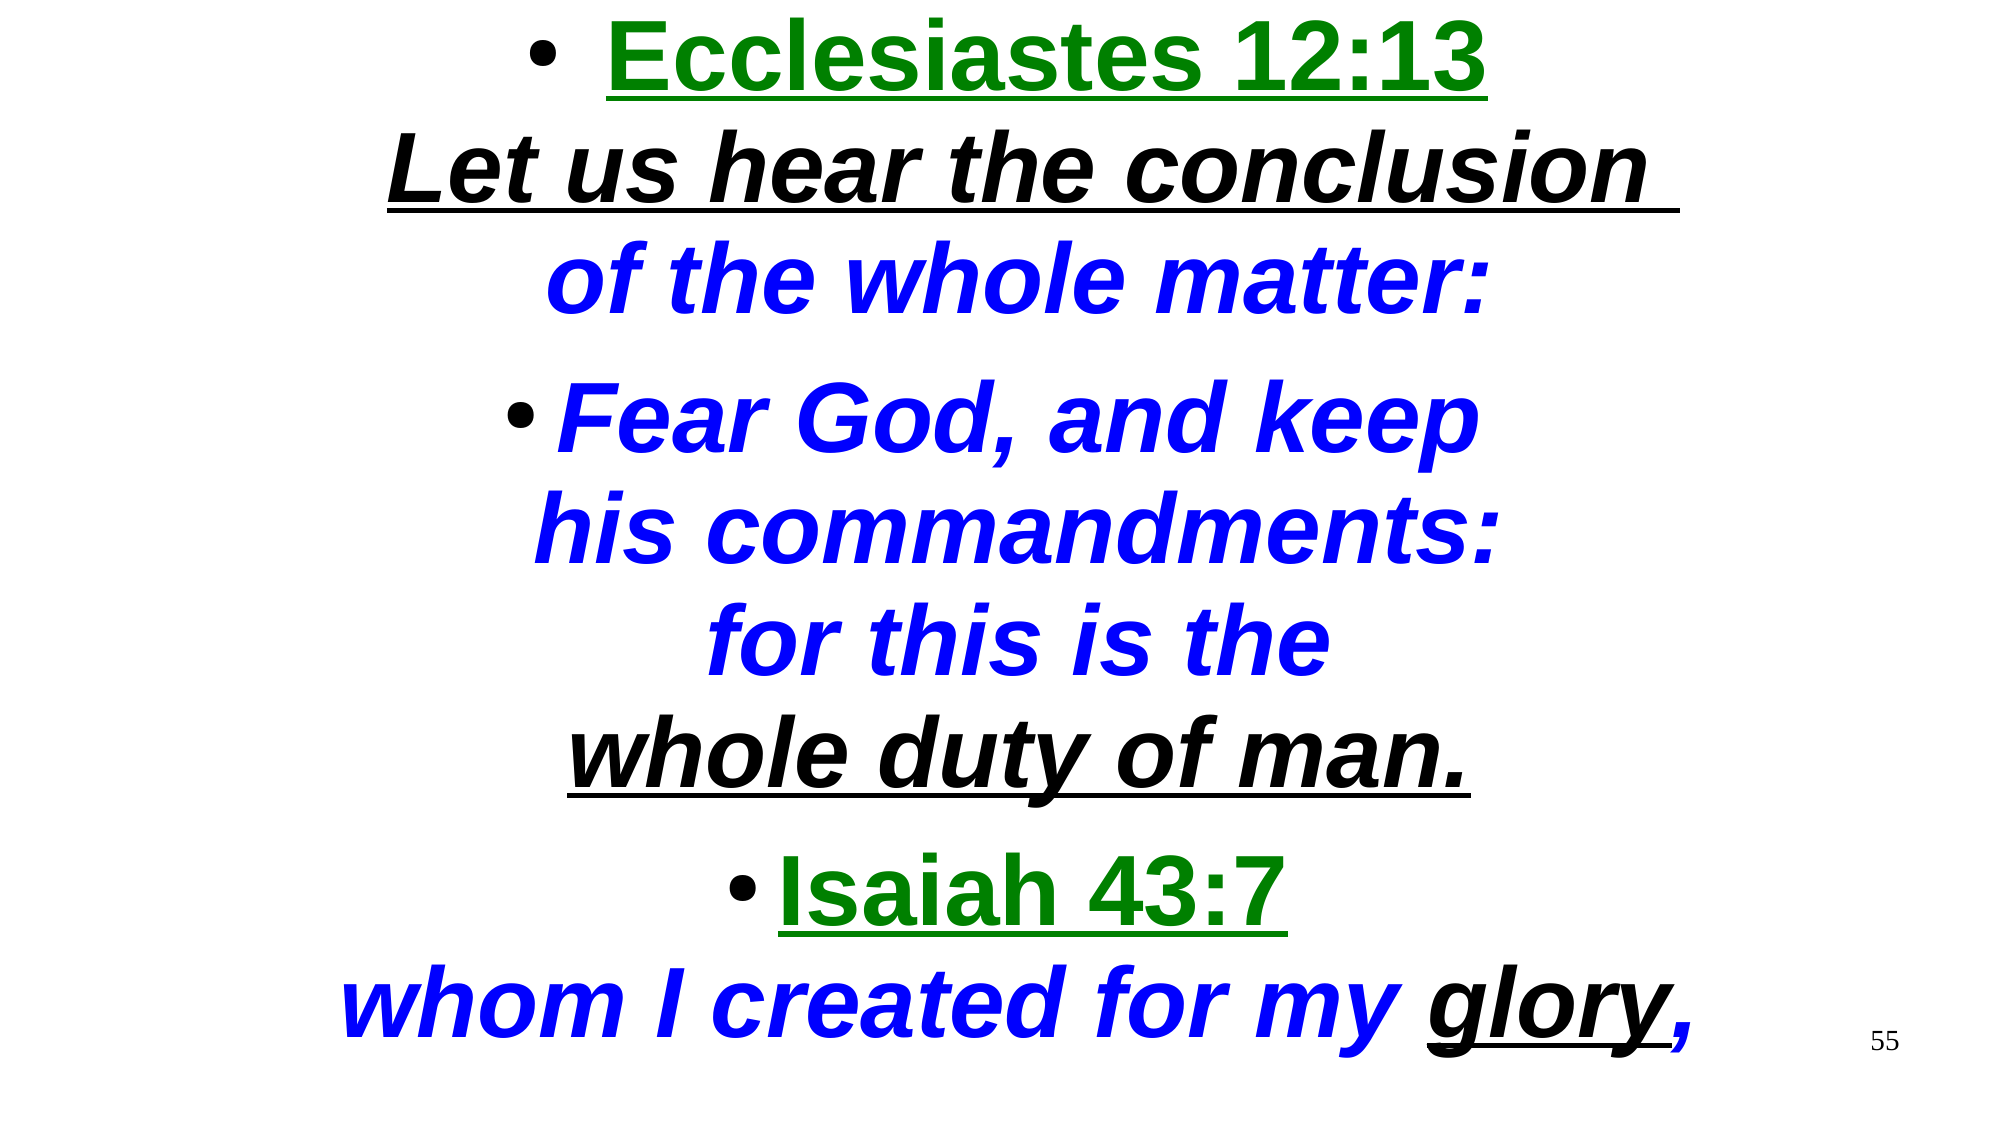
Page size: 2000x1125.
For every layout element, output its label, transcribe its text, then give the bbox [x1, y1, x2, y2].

list Ecclesiastes 12:13 Let us hear the conclusion of the whole matter: Fear God, and keep his commandments: for this is the whole duty of man. Isaiah 43:7 whom I created for my glory, [0, 0, 1996, 1123]
